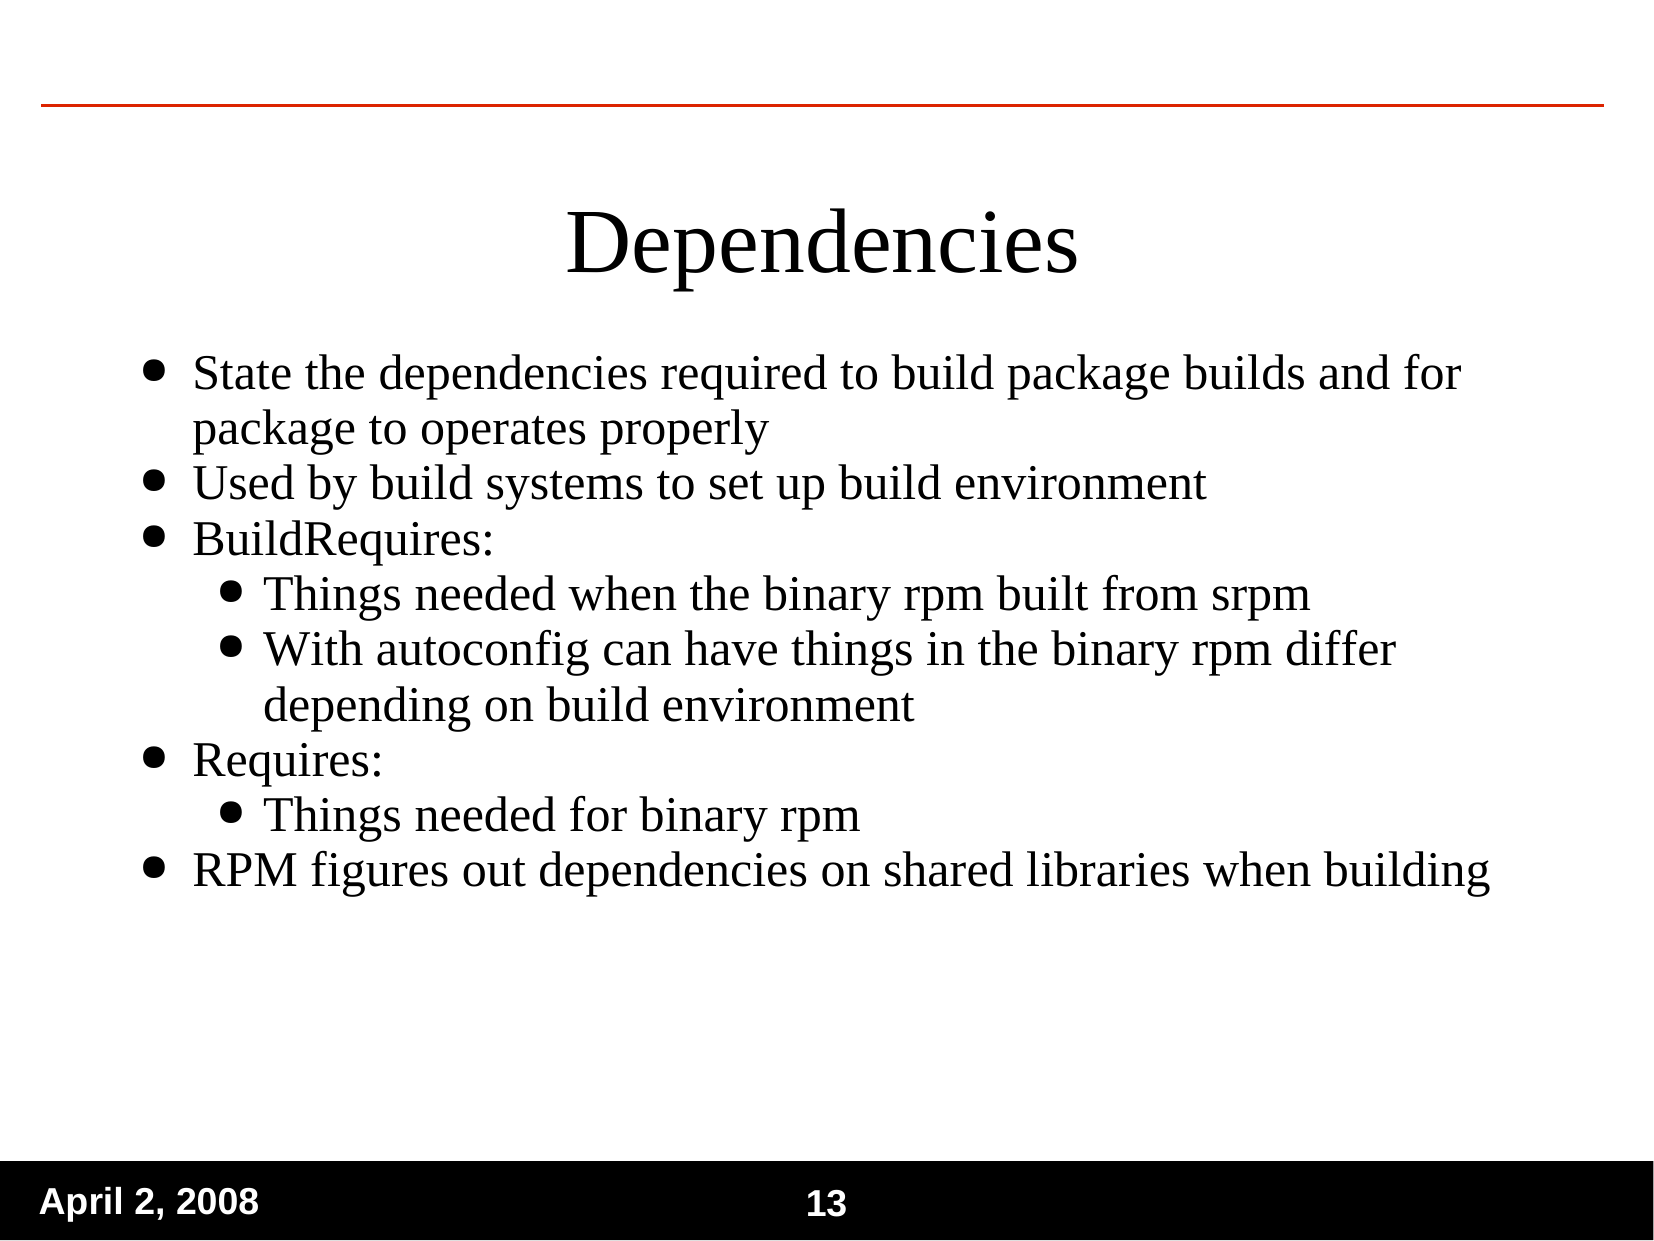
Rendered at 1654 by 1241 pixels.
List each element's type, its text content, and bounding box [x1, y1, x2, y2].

list State the dependencies required to build package builds and for package to operates properly Used by build systems to set up build environment BuildRequires: Things needed when the binary rpm built from srpm With autoconfig can have things in the binary rpm differ depending on build environment Requires: Things needed for binary rpm RPM figures out dependencies on shared libraries when building [121, 344, 1534, 1127]
title Dependencies [117, 137, 1530, 346]
